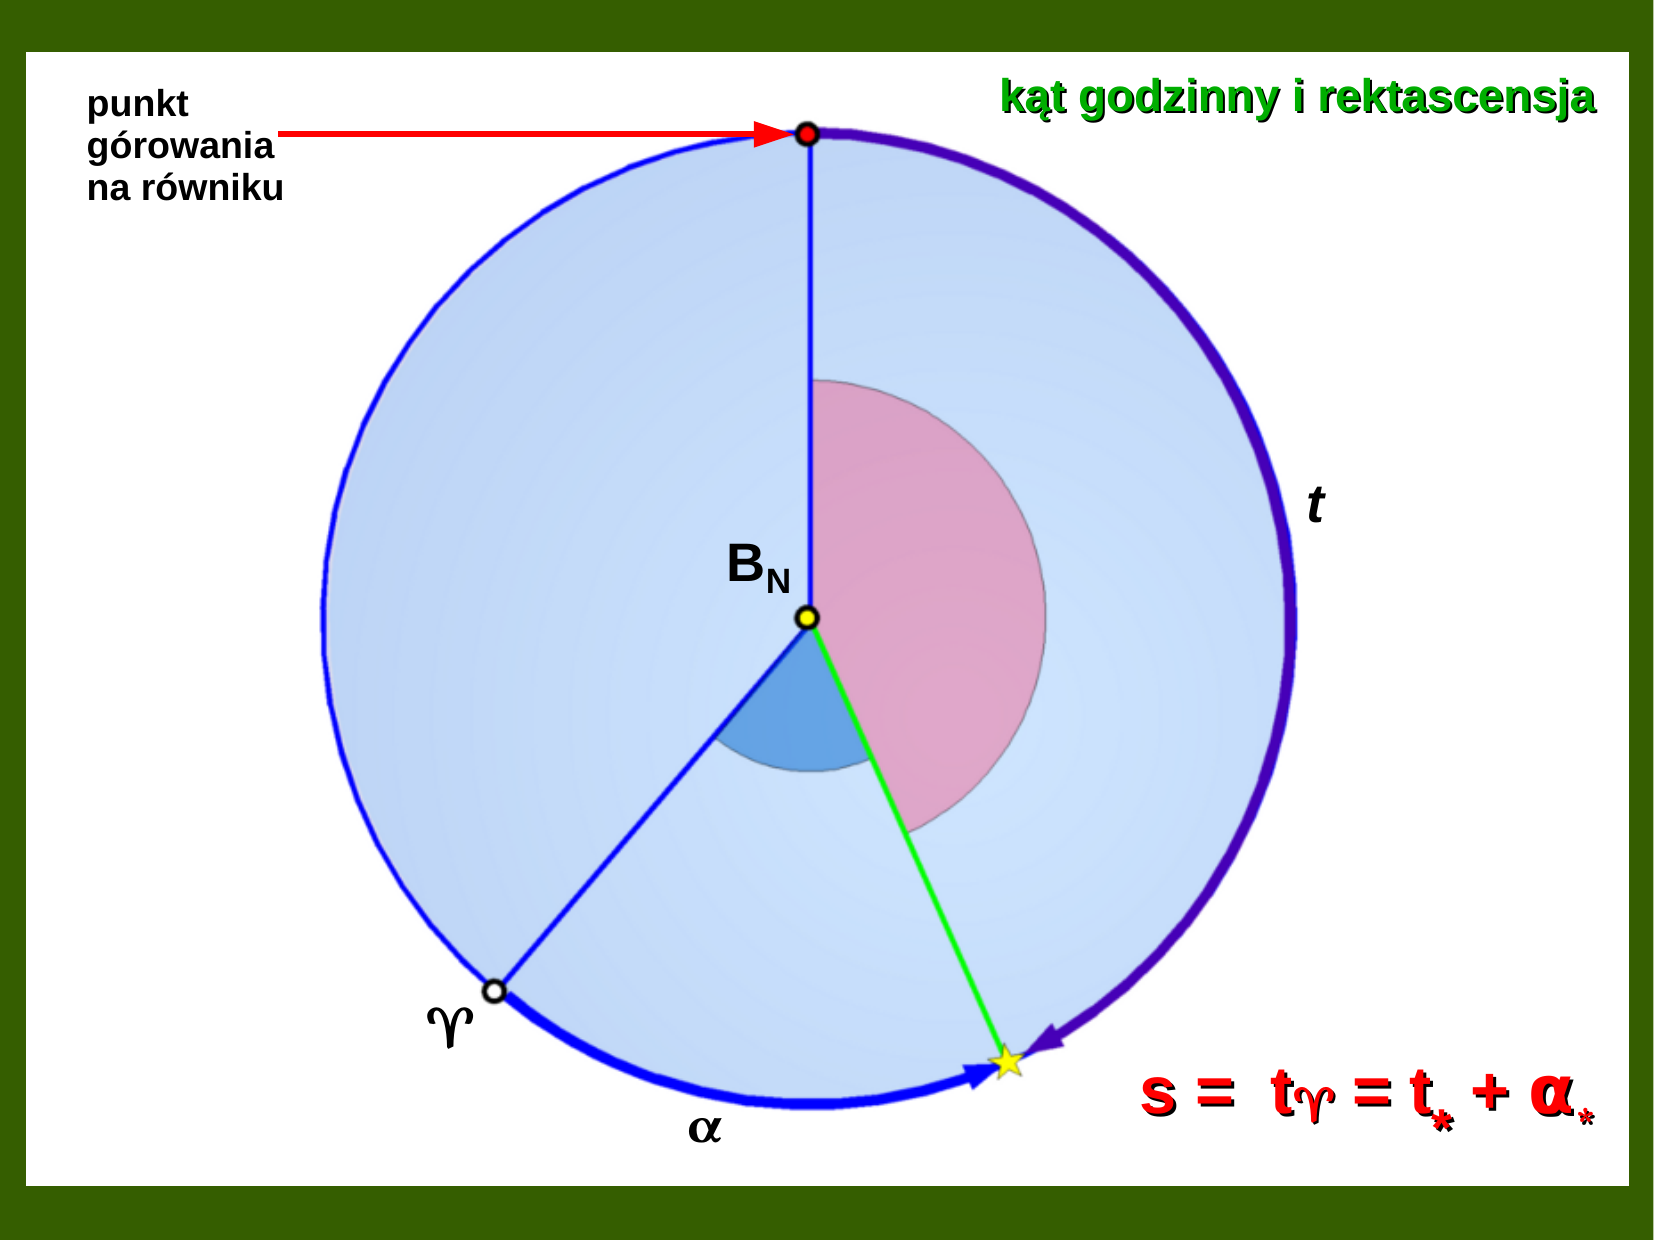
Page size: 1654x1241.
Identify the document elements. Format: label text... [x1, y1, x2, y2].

text_box t [1291, 465, 1340, 541]
text_box α [672, 1086, 738, 1164]
picture [26, 52, 1629, 1186]
text_box kąt godzinny i rektascensja [984, 62, 1611, 129]
text_box punkt górowania na równiku [71, 74, 301, 216]
text_box s = t♈ = t* + α* [1125, 1044, 1613, 1168]
text_box BN [711, 525, 807, 608]
text_box ♈ [411, 985, 490, 1063]
